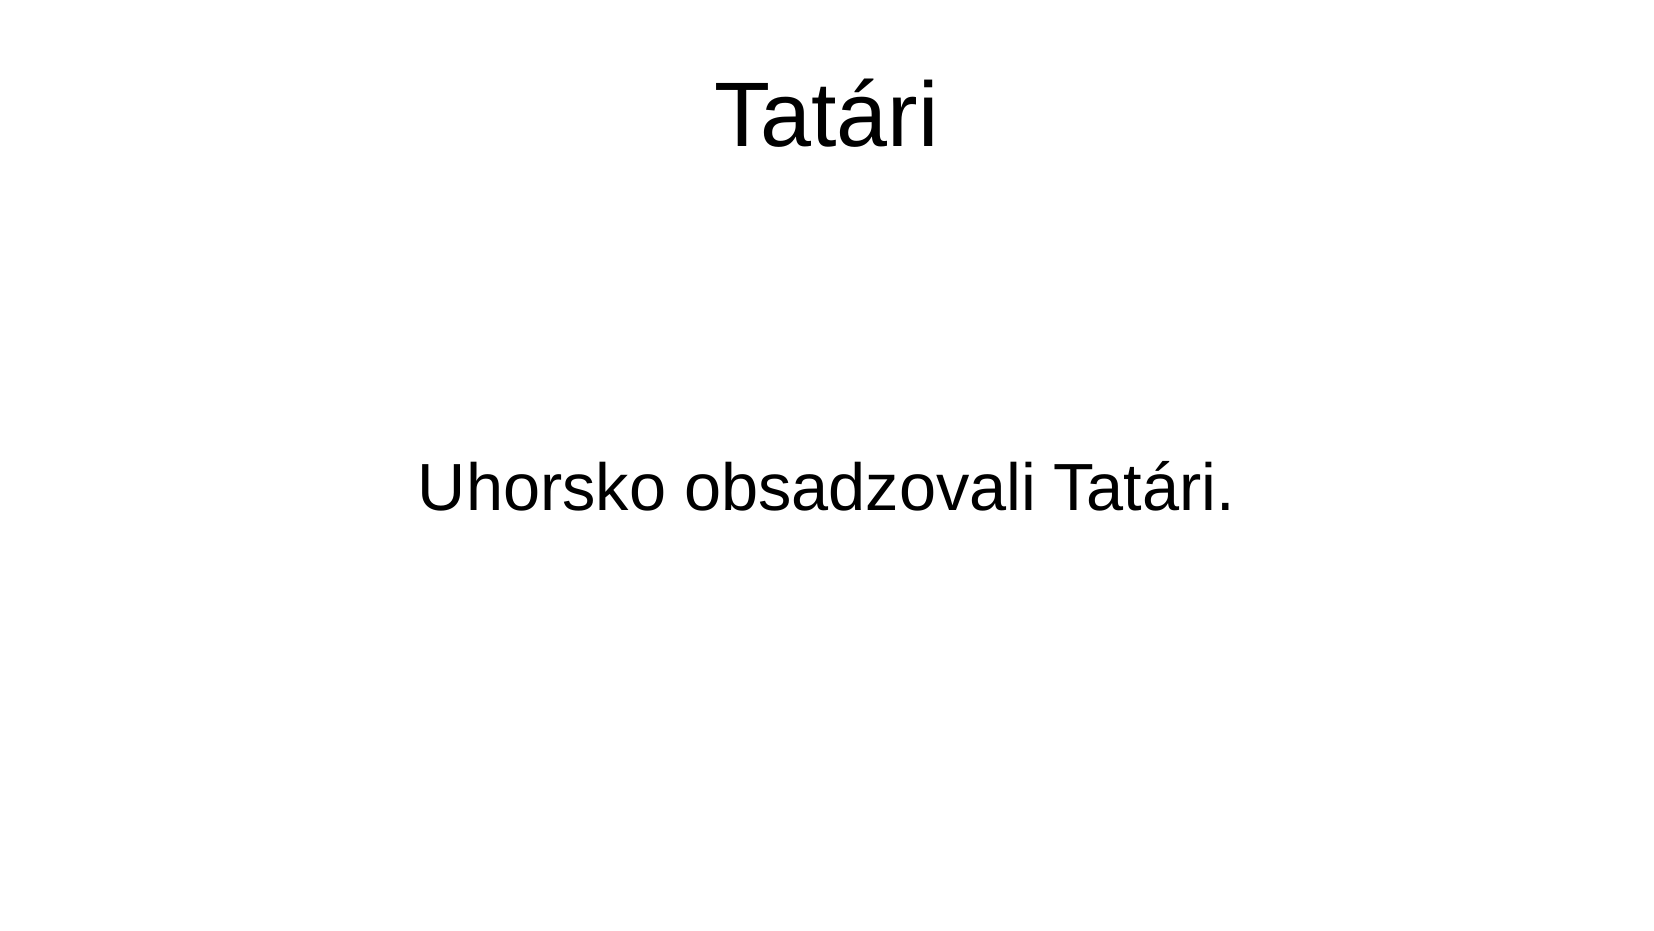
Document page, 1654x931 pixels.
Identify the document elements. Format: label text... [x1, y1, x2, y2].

subtitle Uhorsko obsadzovali Tatári. [82, 217, 1571, 758]
title Tatári [82, 37, 1571, 193]
